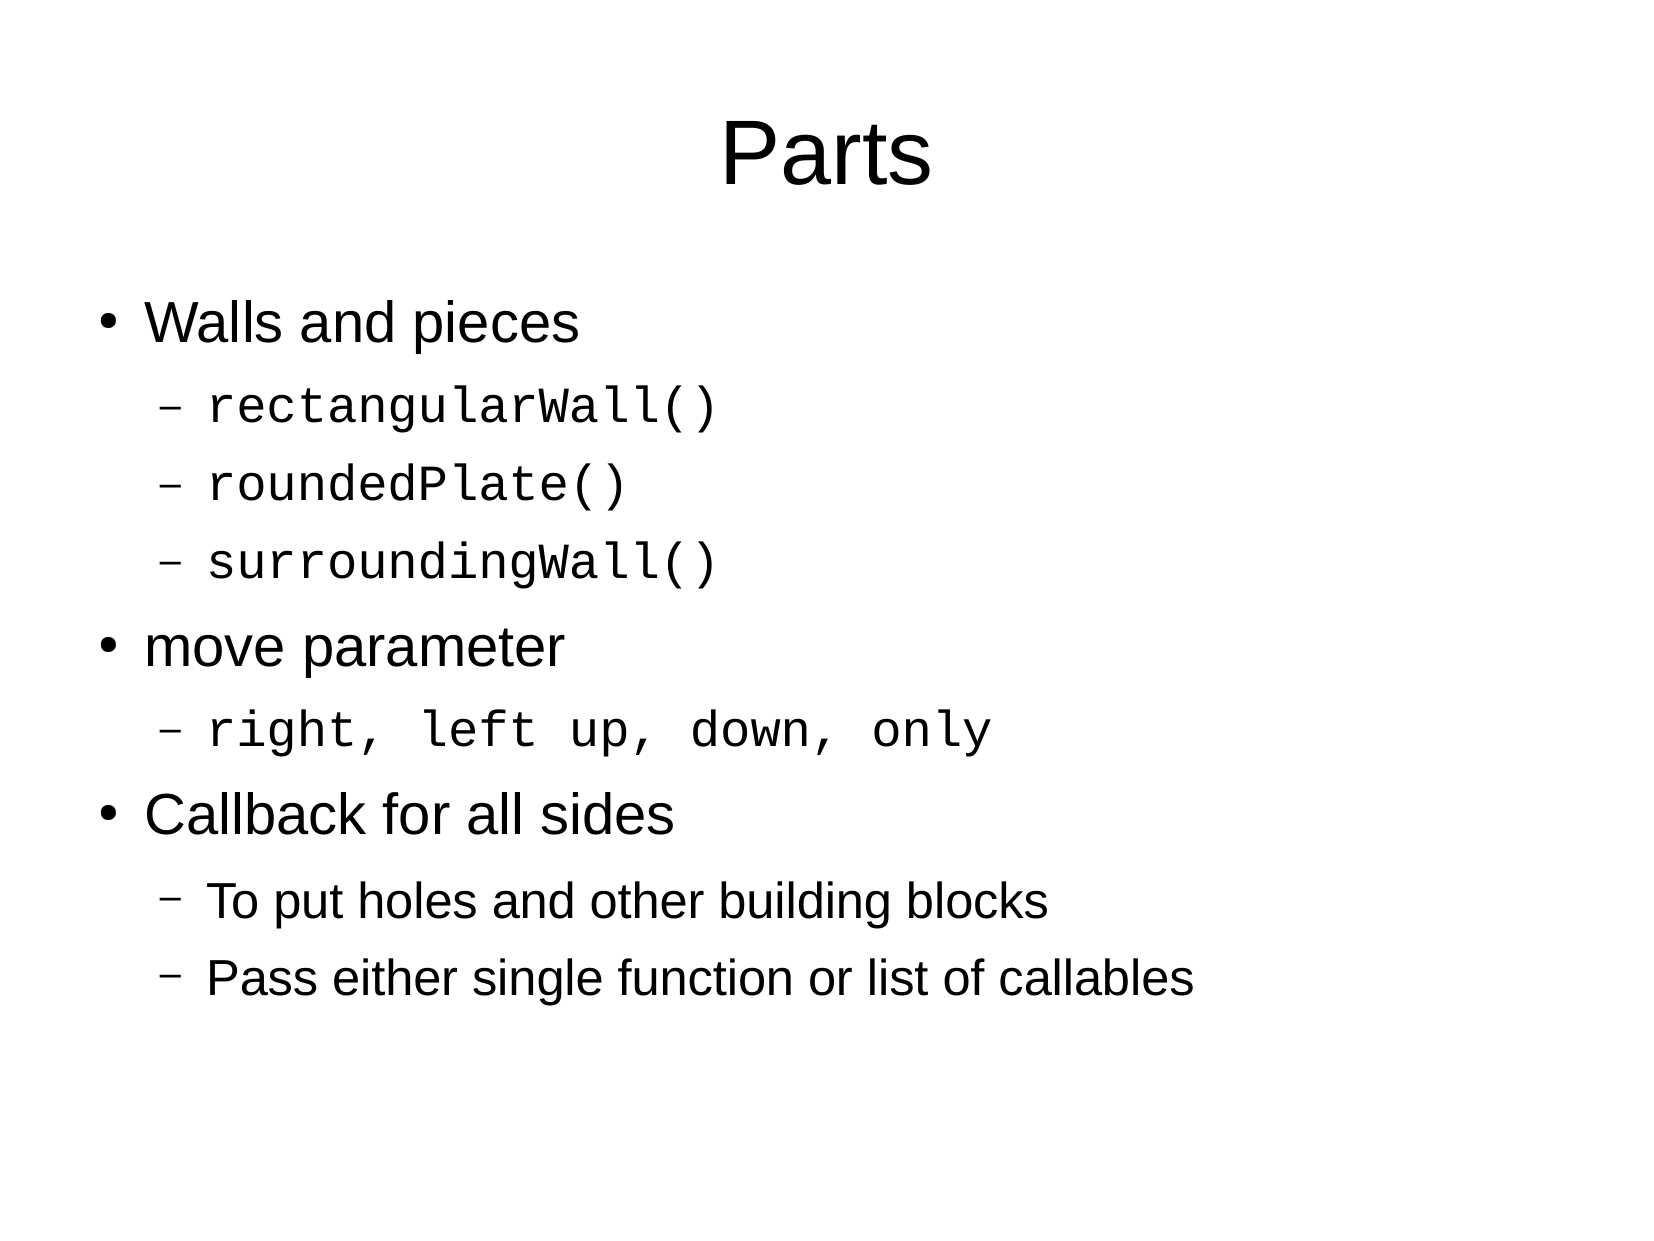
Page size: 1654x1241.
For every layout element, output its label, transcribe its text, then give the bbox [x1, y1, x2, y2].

title Parts [82, 49, 1571, 257]
list Walls and pieces rectangularWall() roundedPlate() surroundingWall() move parameter right, left up, down, only Callback for all sides To put holes and other building blocks Pass either single function or list of callables [82, 290, 1571, 1010]
